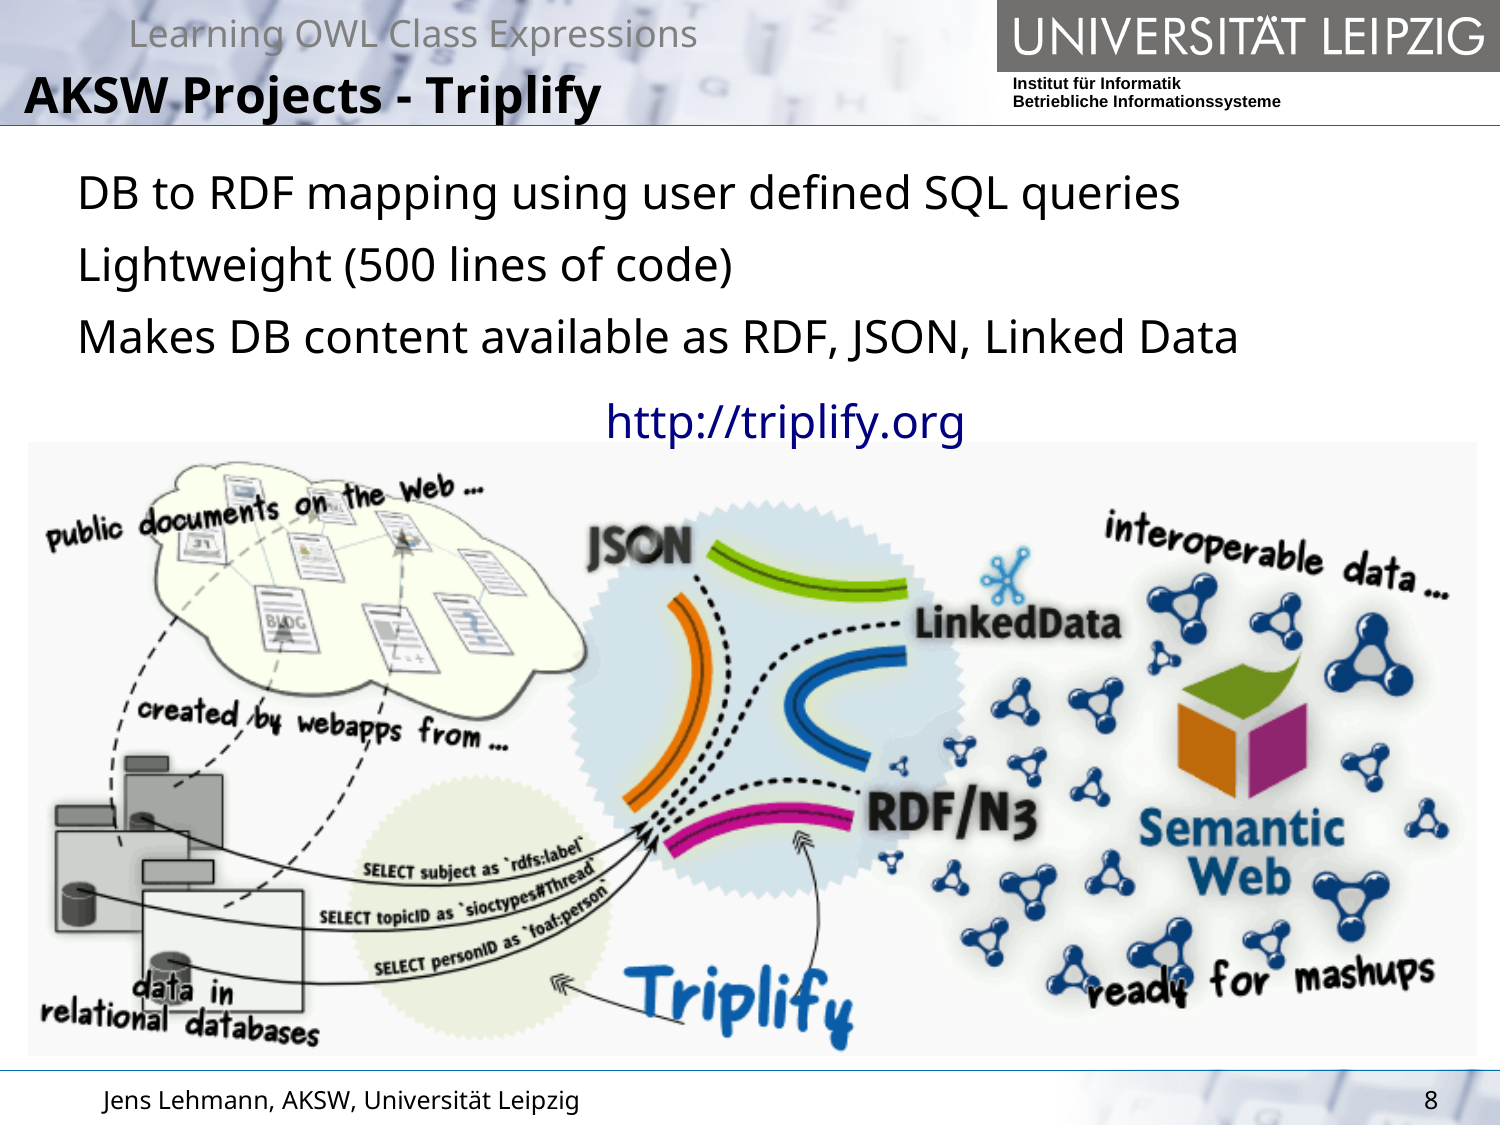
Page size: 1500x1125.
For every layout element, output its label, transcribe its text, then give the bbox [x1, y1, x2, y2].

list DB to RDF mapping using user defined SQL queries Lightweight (500 lines of code) Makes DB content available as RDF, JSON, Linked Data [76, 160, 1447, 442]
picture [1057, 1071, 1500, 1125]
title AKSW Projects - Triplify [24, 63, 1034, 125]
picture [28, 442, 1477, 1056]
picture [0, 0, 1500, 125]
text_box http://triplify.org [590, 382, 1016, 453]
